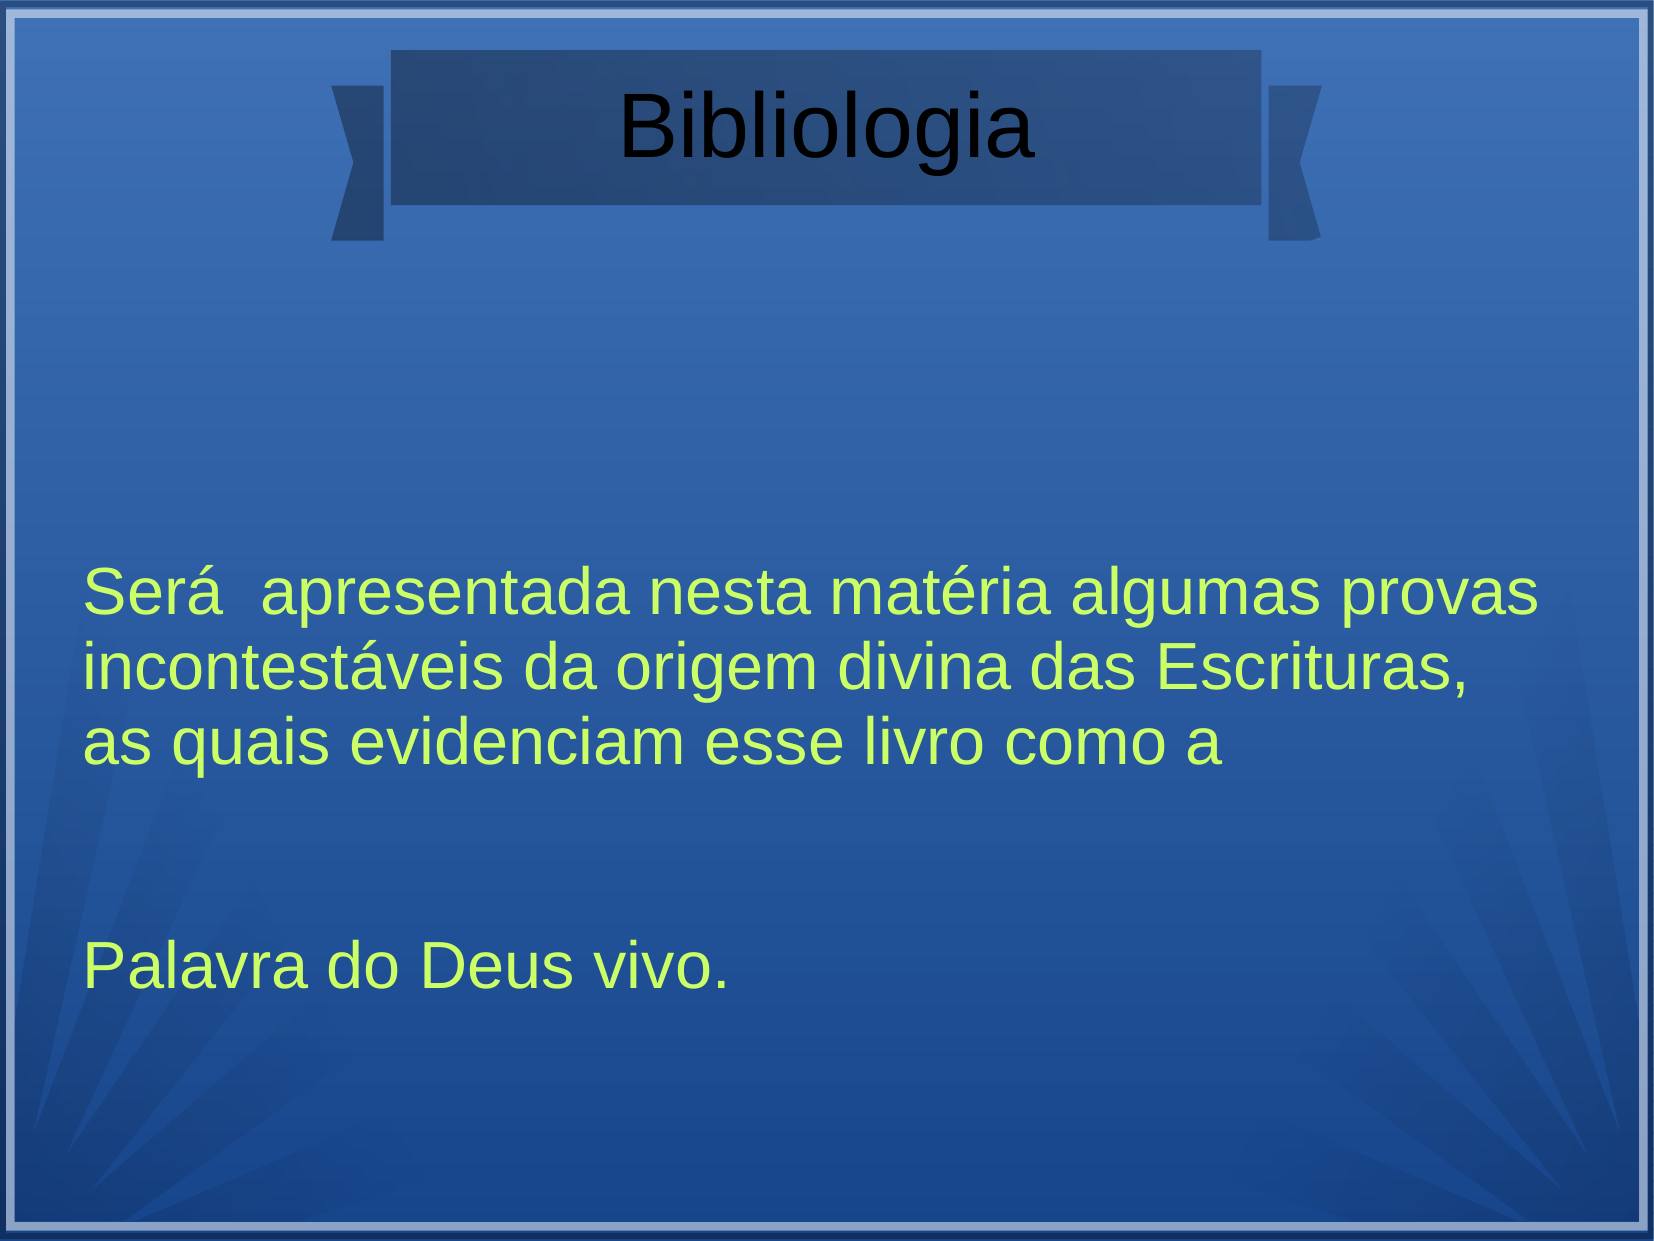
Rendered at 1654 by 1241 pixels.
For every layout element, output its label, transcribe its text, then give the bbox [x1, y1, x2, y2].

title Bibliologia [389, 47, 1264, 205]
subtitle Será apresentada nesta matéria algumas provas incontestáveis da origem divina das Escrituras, as quais evidenciam esse livro como a Palavra do Deus vivo. [82, 299, 1571, 1241]
